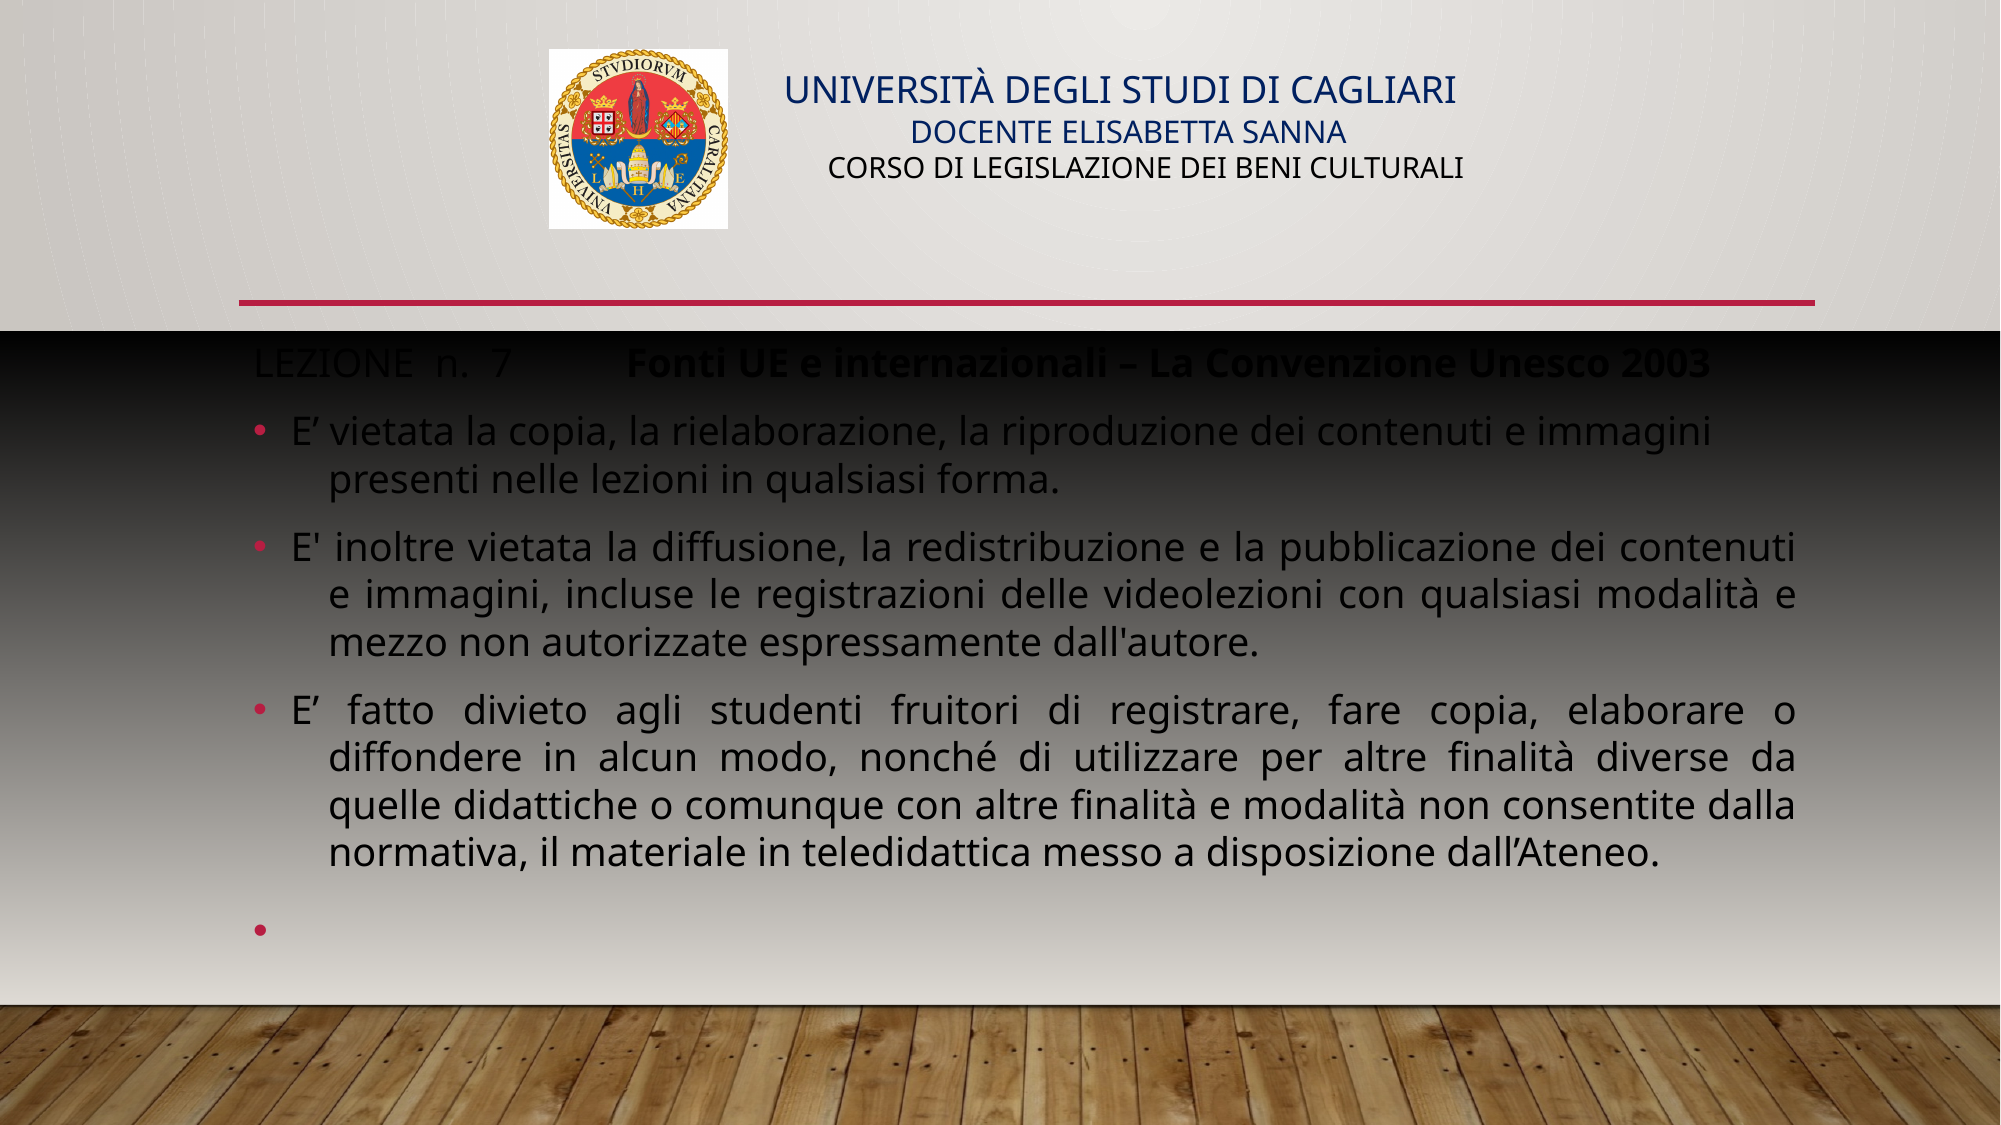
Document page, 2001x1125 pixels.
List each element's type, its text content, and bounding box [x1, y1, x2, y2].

picture [549, 49, 728, 229]
list LEZIONE n. 7 Fonti UE e internazionali – La Convenzione Unesco 2003 E’ vietata la copia, la rielaborazione, la riproduzione dei contenuti e immagini presenti nelle lezioni in qualsiasi forma. E' inoltre vietata la diffusione, la redistribuzione e la pubblicazione dei contenuti e immagini, incluse le registrazioni delle videolezioni con qualsiasi modalità e mezzo non autorizzate espressamente dall'autore. E’ fatto divieto agli studenti fruitori di registrare, fare copia, elaborare o diffondere in alcun modo, nonché di utilizzare per altre finalità diverse da quelle didattiche o comunque con altre finalità e modalità non consentite dalla normativa, il materiale in teledidattica messo a disposizione dall’Ateneo. [238, 330, 1814, 897]
title Università degli Studi di Cagliari Docente Elisabetta Sanna Corso di Legislazione dei Beni Culturali [251, 23, 1814, 229]
